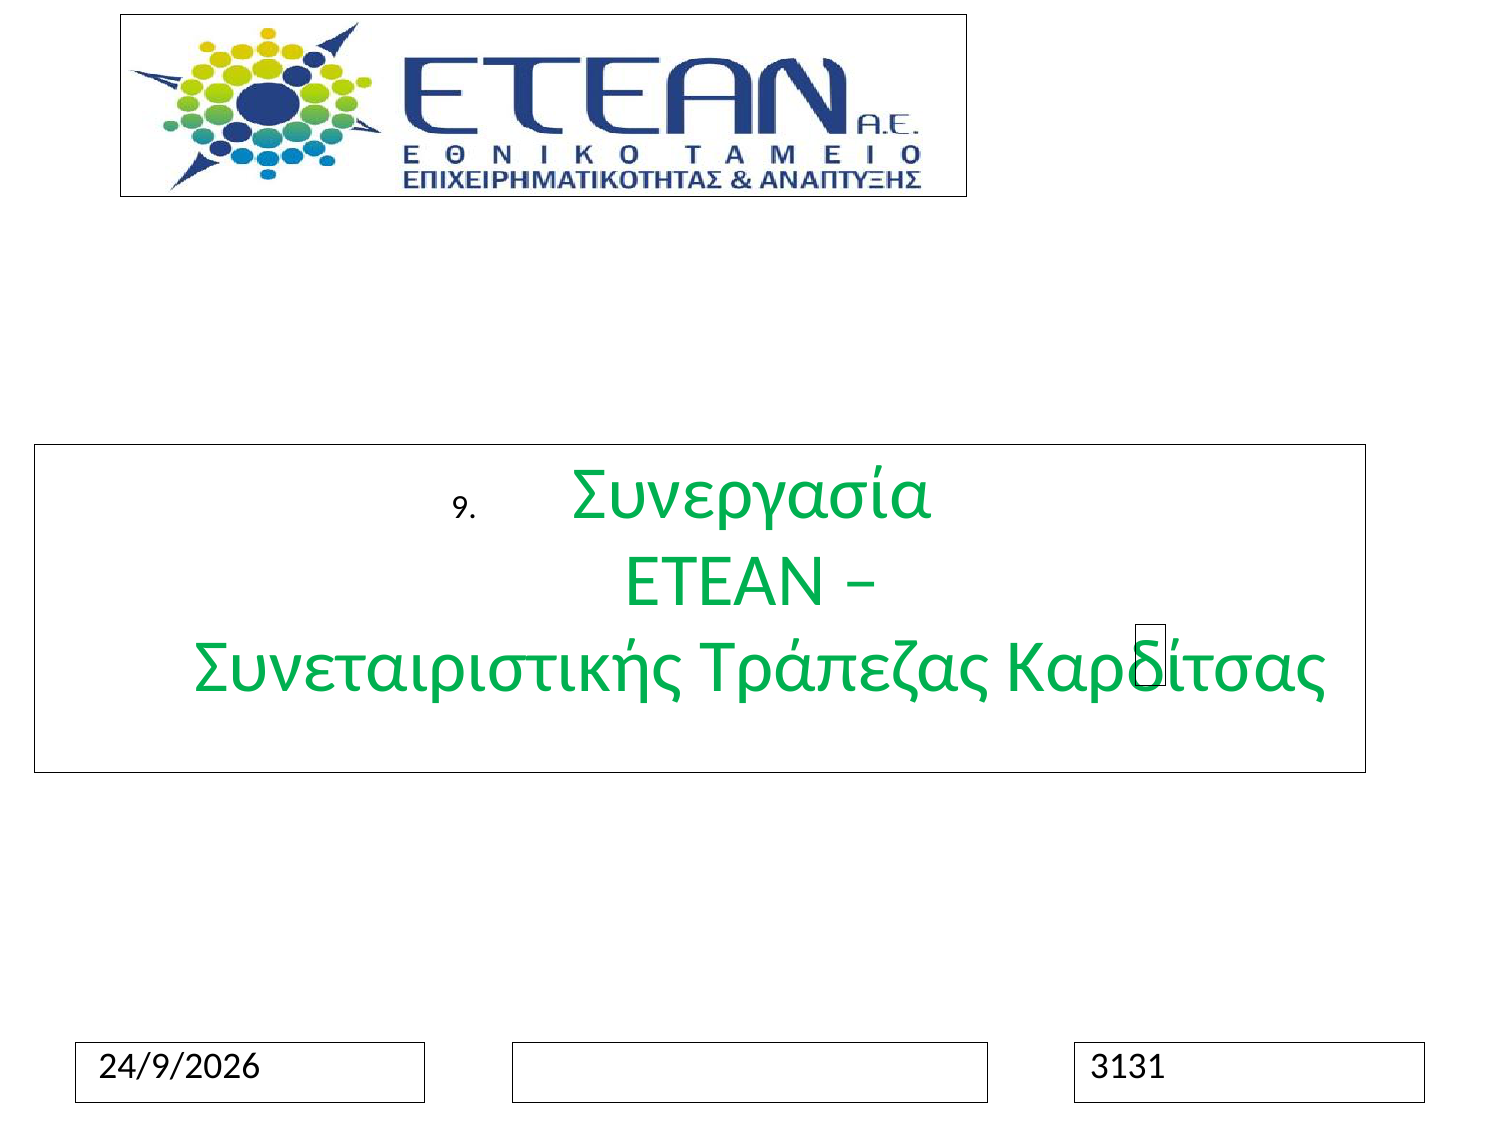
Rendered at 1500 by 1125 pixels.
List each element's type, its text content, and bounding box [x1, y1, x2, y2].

picture [121, 15, 966, 196]
slide_number 11 [1074, 1042, 1425, 1103]
text_box Συνεργασία ΕΤΕΑΝ – Συνεταιριστικής Τράπεζας Καρδίτσας [34, 444, 1366, 773]
